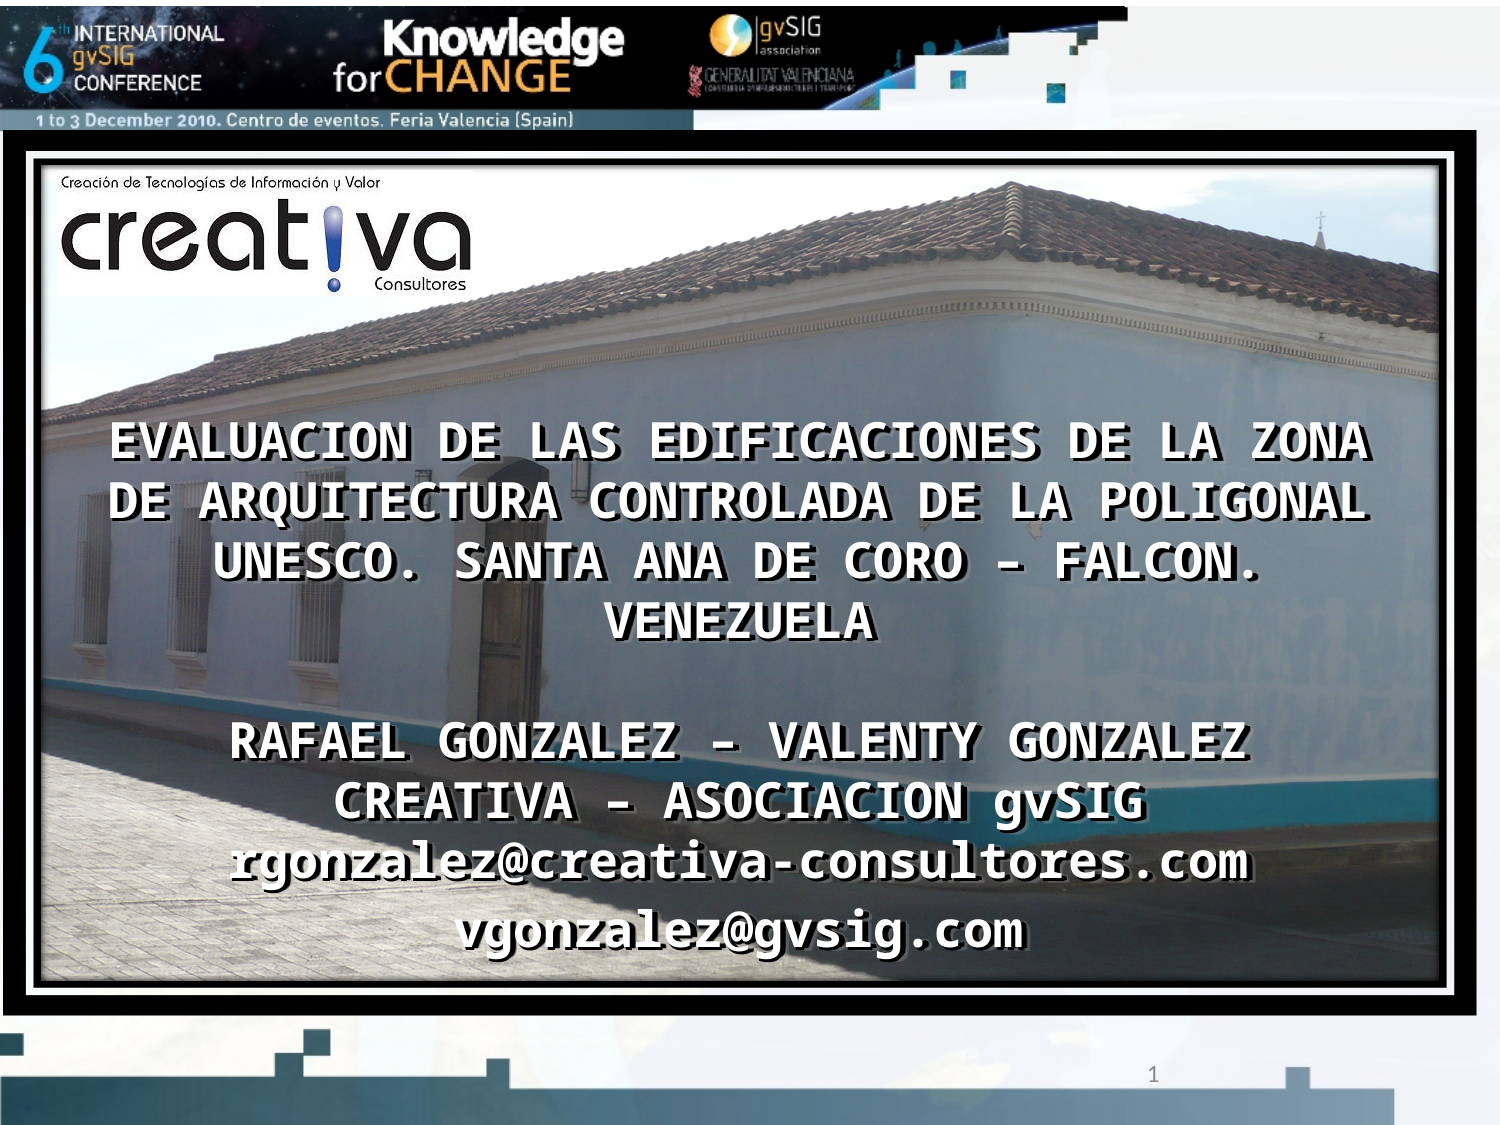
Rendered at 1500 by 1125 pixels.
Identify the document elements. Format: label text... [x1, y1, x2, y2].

text_box EVALUACION DE LAS EDIFICACIONES DE LA ZONA DE ARQUITECTURA CONTROLADA DE LA POLIGONAL UNESCO. SANTA ANA DE CORO – FALCON. VENEZUELA RAFAEL GONZALEZ – VALENTY GONZALEZ CREATIVA – ASOCIACION gvSIG rgonzalez@creativa-consultores.com vgonzalez@gvsig.com [58, 401, 1418, 965]
text_box <número> [1132, 1042, 1483, 1103]
picture [0, 6, 1500, 1125]
